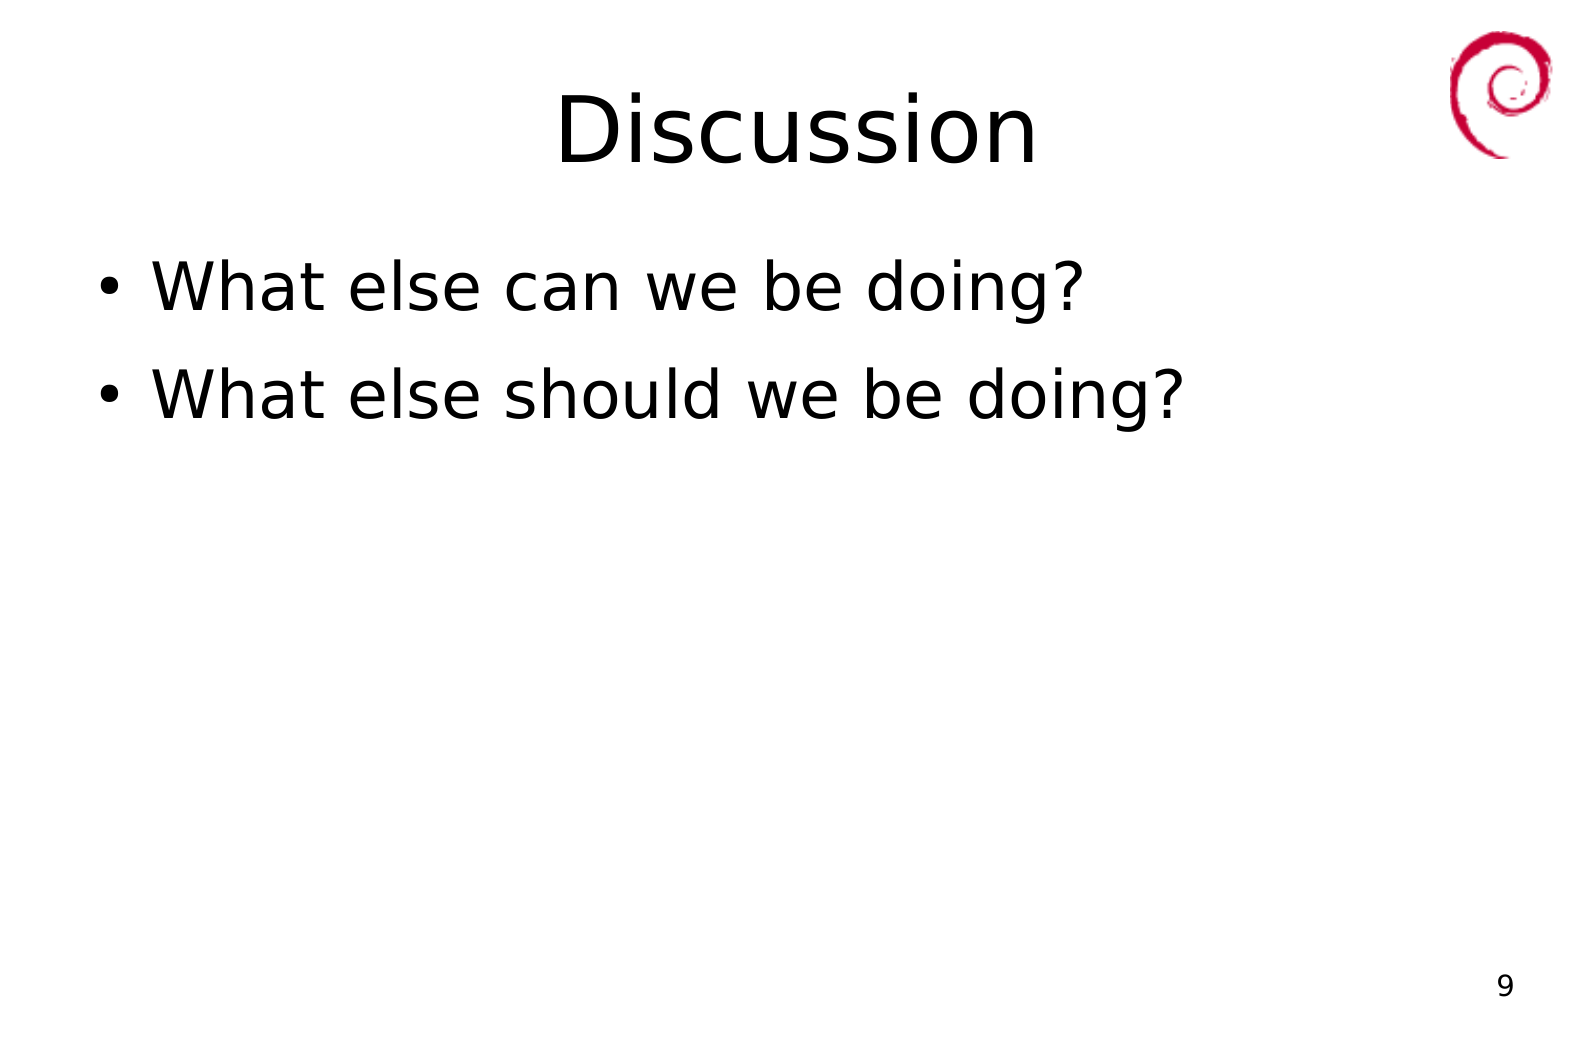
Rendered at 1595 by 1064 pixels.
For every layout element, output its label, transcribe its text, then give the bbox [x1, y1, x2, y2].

picture [1450, 31, 1555, 159]
list What else can we be doing? What else should we be doing? [79, 248, 1515, 936]
title Discussion [79, 49, 1515, 213]
